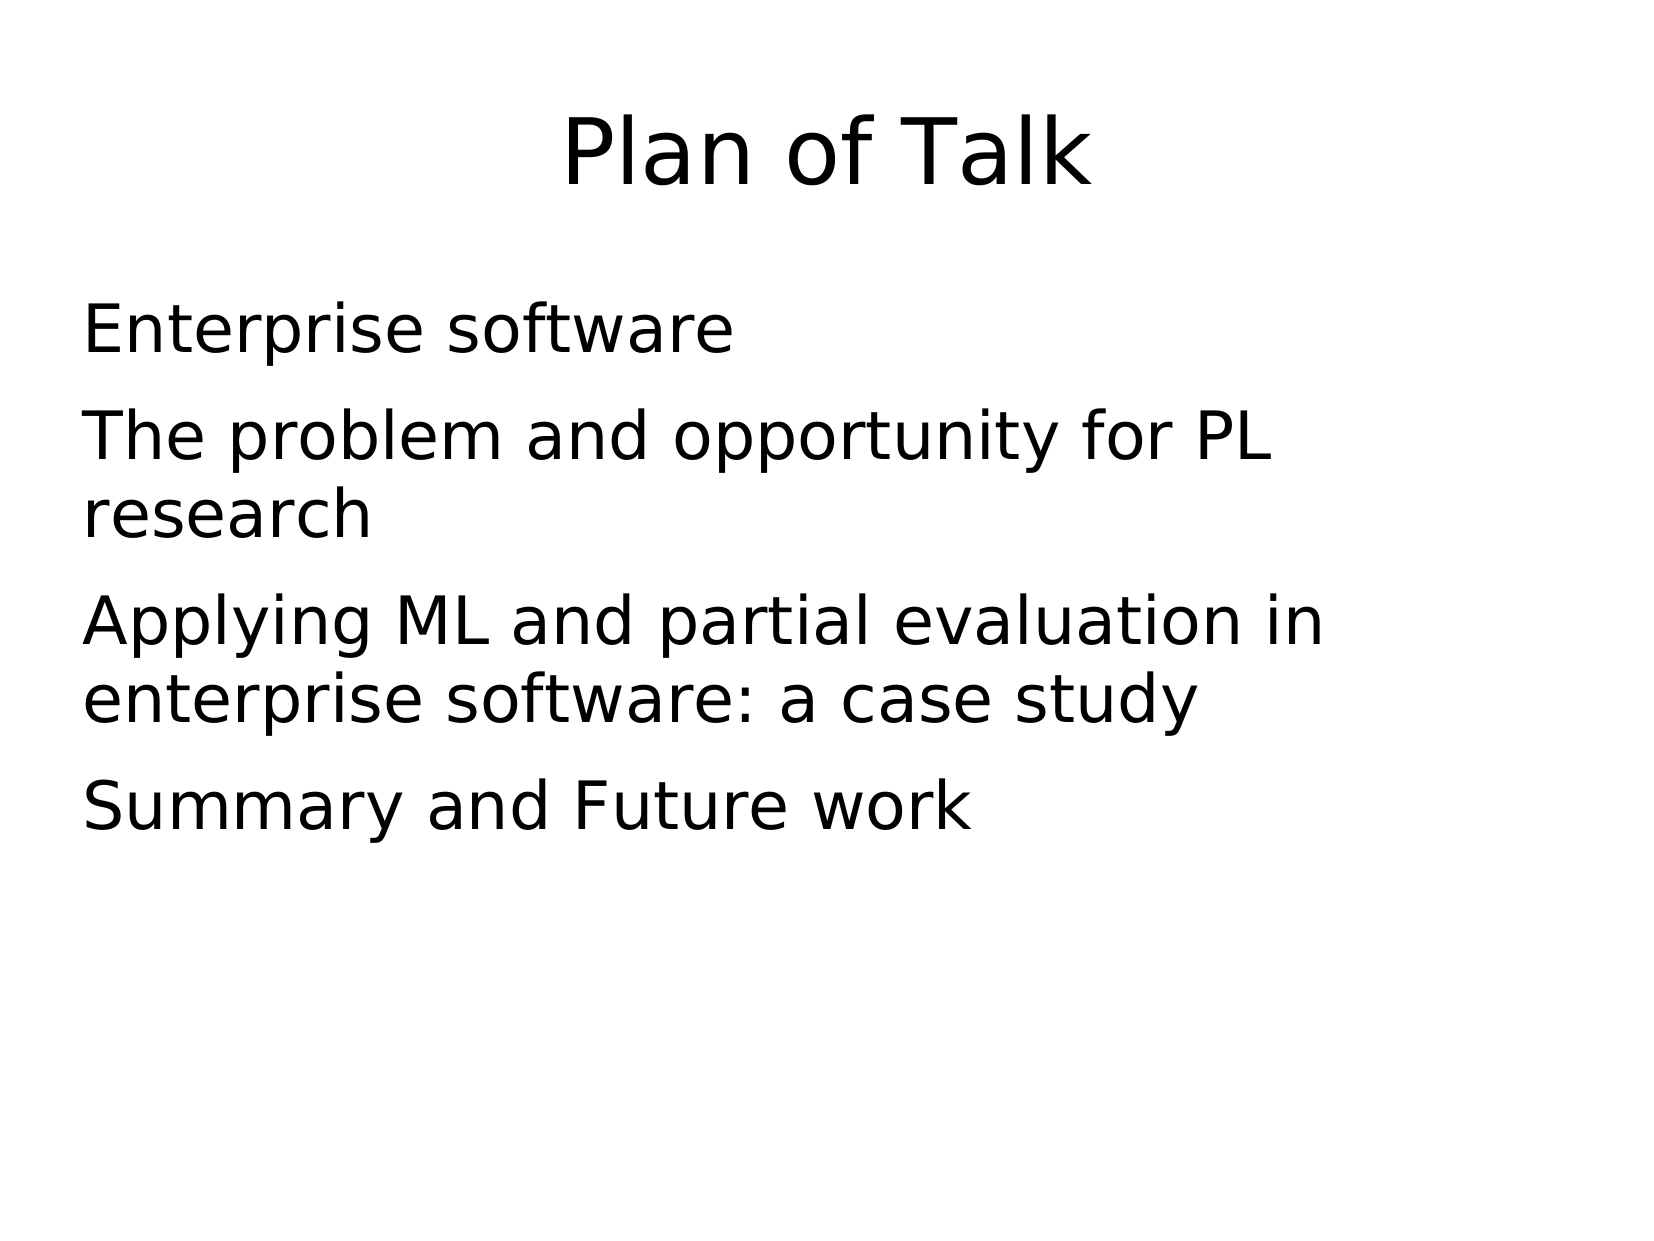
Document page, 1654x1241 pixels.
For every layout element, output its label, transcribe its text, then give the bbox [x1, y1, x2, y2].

list Enterprise software The problem and opportunity for PL research Applying ML and partial evaluation in enterprise software: a case study Summary and Future work [82, 290, 1571, 1109]
title Plan of Talk [82, 49, 1571, 257]
